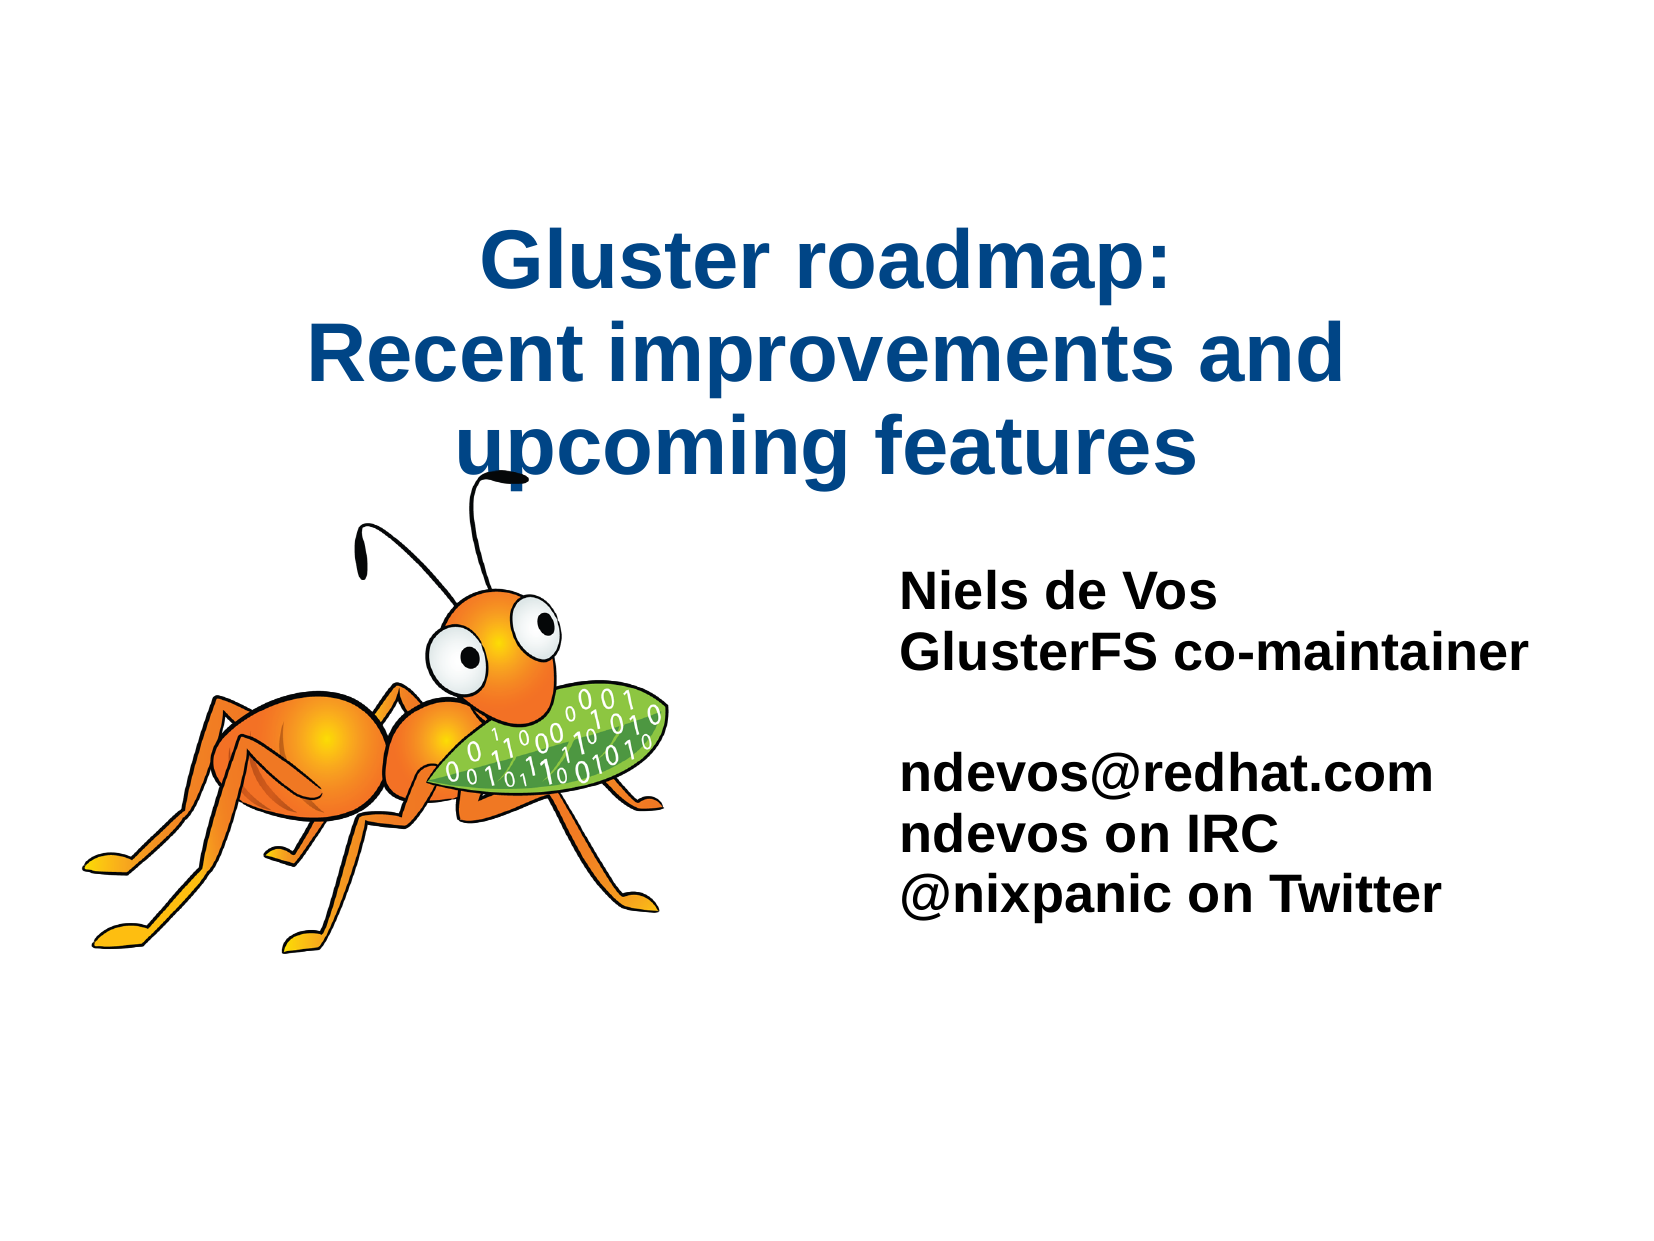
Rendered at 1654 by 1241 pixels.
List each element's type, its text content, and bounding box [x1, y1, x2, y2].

subtitle Gluster roadmap: Recent improvements and upcoming features [82, 213, 1571, 493]
picture [74, 464, 676, 961]
text_box Niels de Vos GlusterFS co-maintainer ndevos@redhat.com ndevos on IRC @nixpanic on Twitter [885, 553, 1591, 932]
